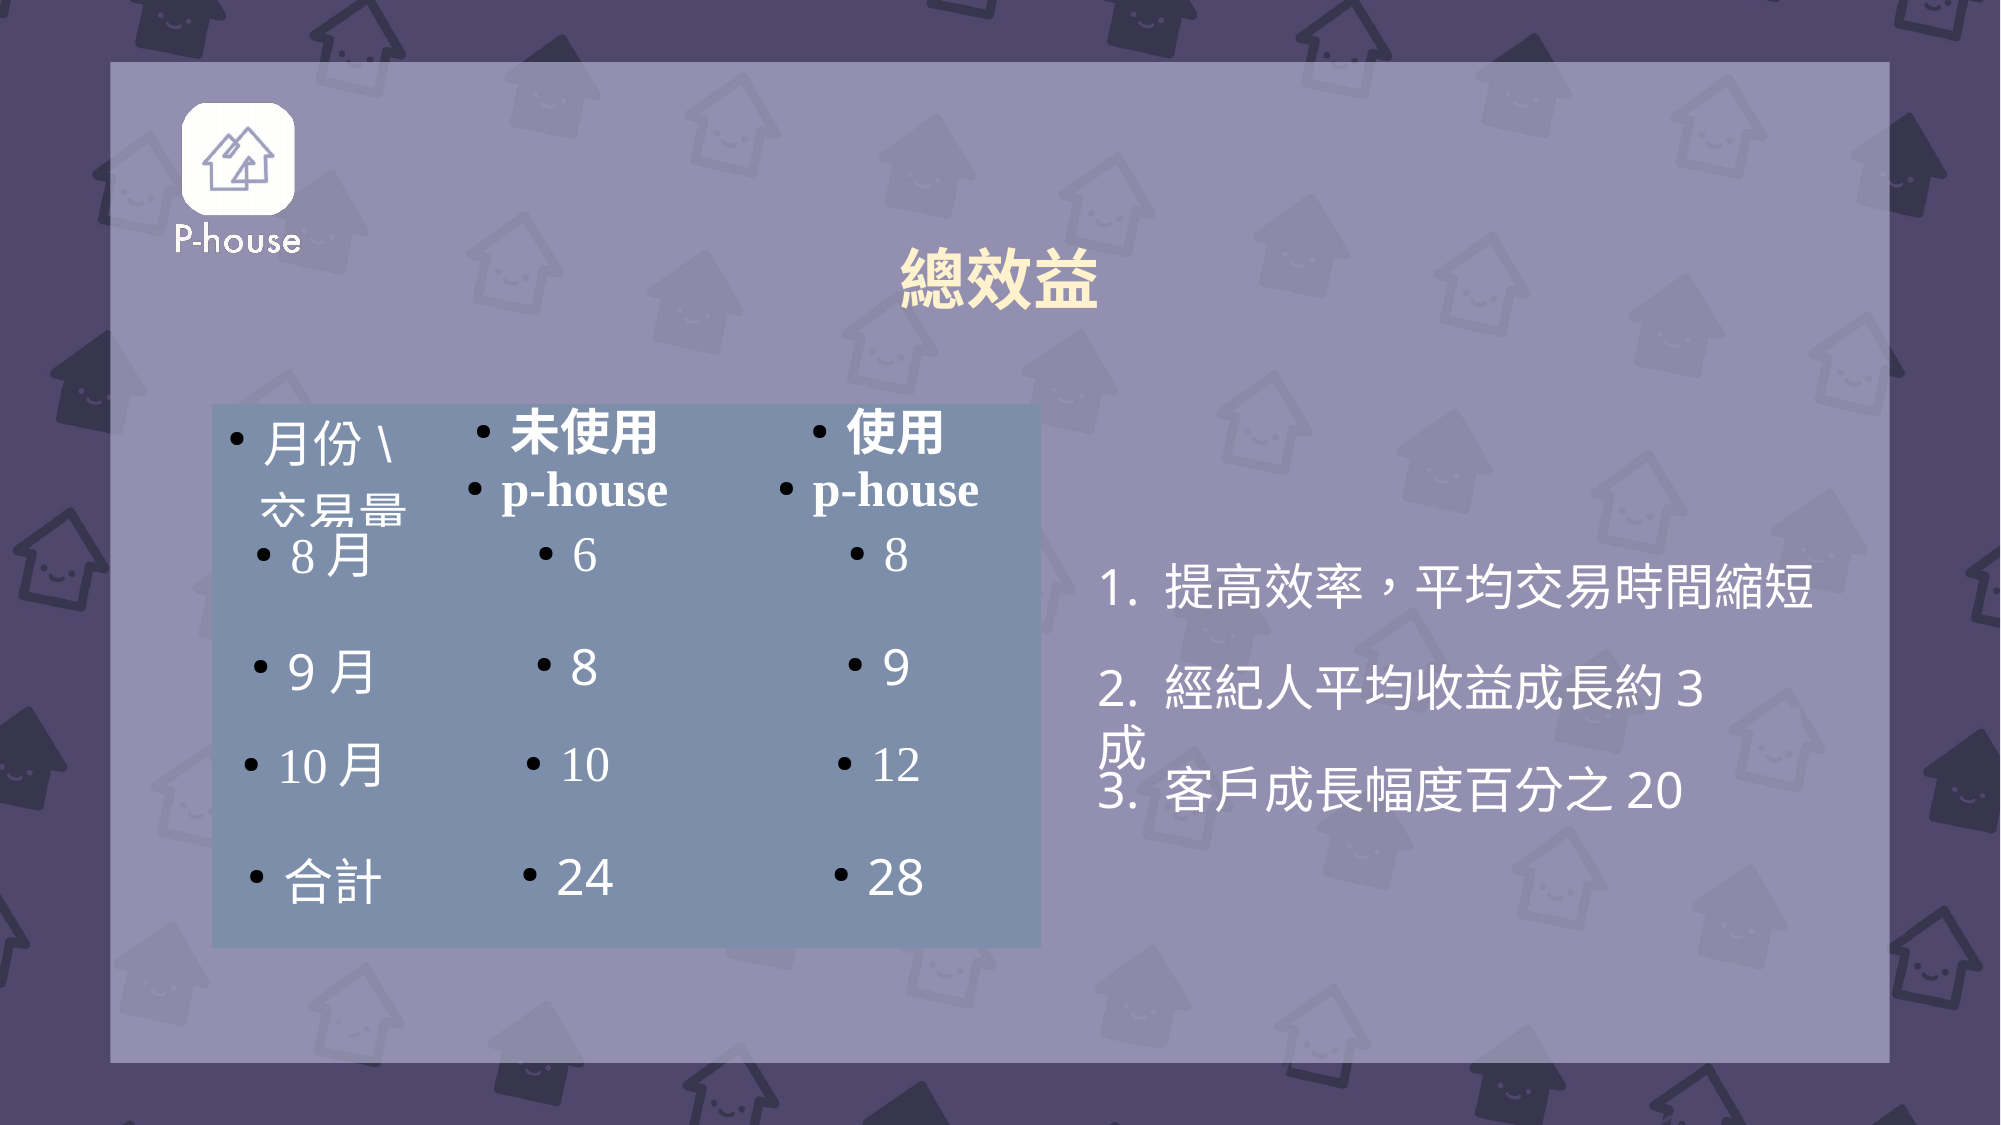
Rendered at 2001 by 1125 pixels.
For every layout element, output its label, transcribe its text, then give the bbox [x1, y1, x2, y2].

table_cell 10月 [212, 737, 419, 842]
table_cell 12 [716, 737, 1041, 842]
table_cell 28 [716, 842, 1041, 948]
table_header 未使用 p-house [419, 404, 716, 527]
table_cell 10 [419, 737, 716, 842]
table_cell 8月 [212, 527, 419, 632]
table_cell 9月 [212, 632, 419, 737]
table_header 月份\交易量 [212, 404, 419, 527]
table_cell 合計 [212, 842, 419, 948]
text_box 3. 客戶成長幅度百分之20 [1082, 750, 1849, 827]
table_cell 6 [419, 527, 716, 632]
table_cell 24 [419, 842, 716, 948]
table_cell 9 [716, 632, 1041, 737]
table_header 月份\交易量 [321, 497, 346, 502]
table_header 使用 p-house [716, 404, 1041, 527]
text_box 1. 提高效率，平均交易時間縮短 [1082, 547, 1848, 624]
text_box [110, 62, 1890, 1063]
picture [0, 0, 2000, 1125]
table_header 月份\交易量 [321, 505, 346, 510]
table_cell 8 [419, 632, 716, 737]
text_box 總效益 [837, 229, 1163, 326]
table_cell 8 [716, 527, 1041, 632]
text_box 2. 經紀人平均收益成長約3成 [1082, 649, 1782, 726]
